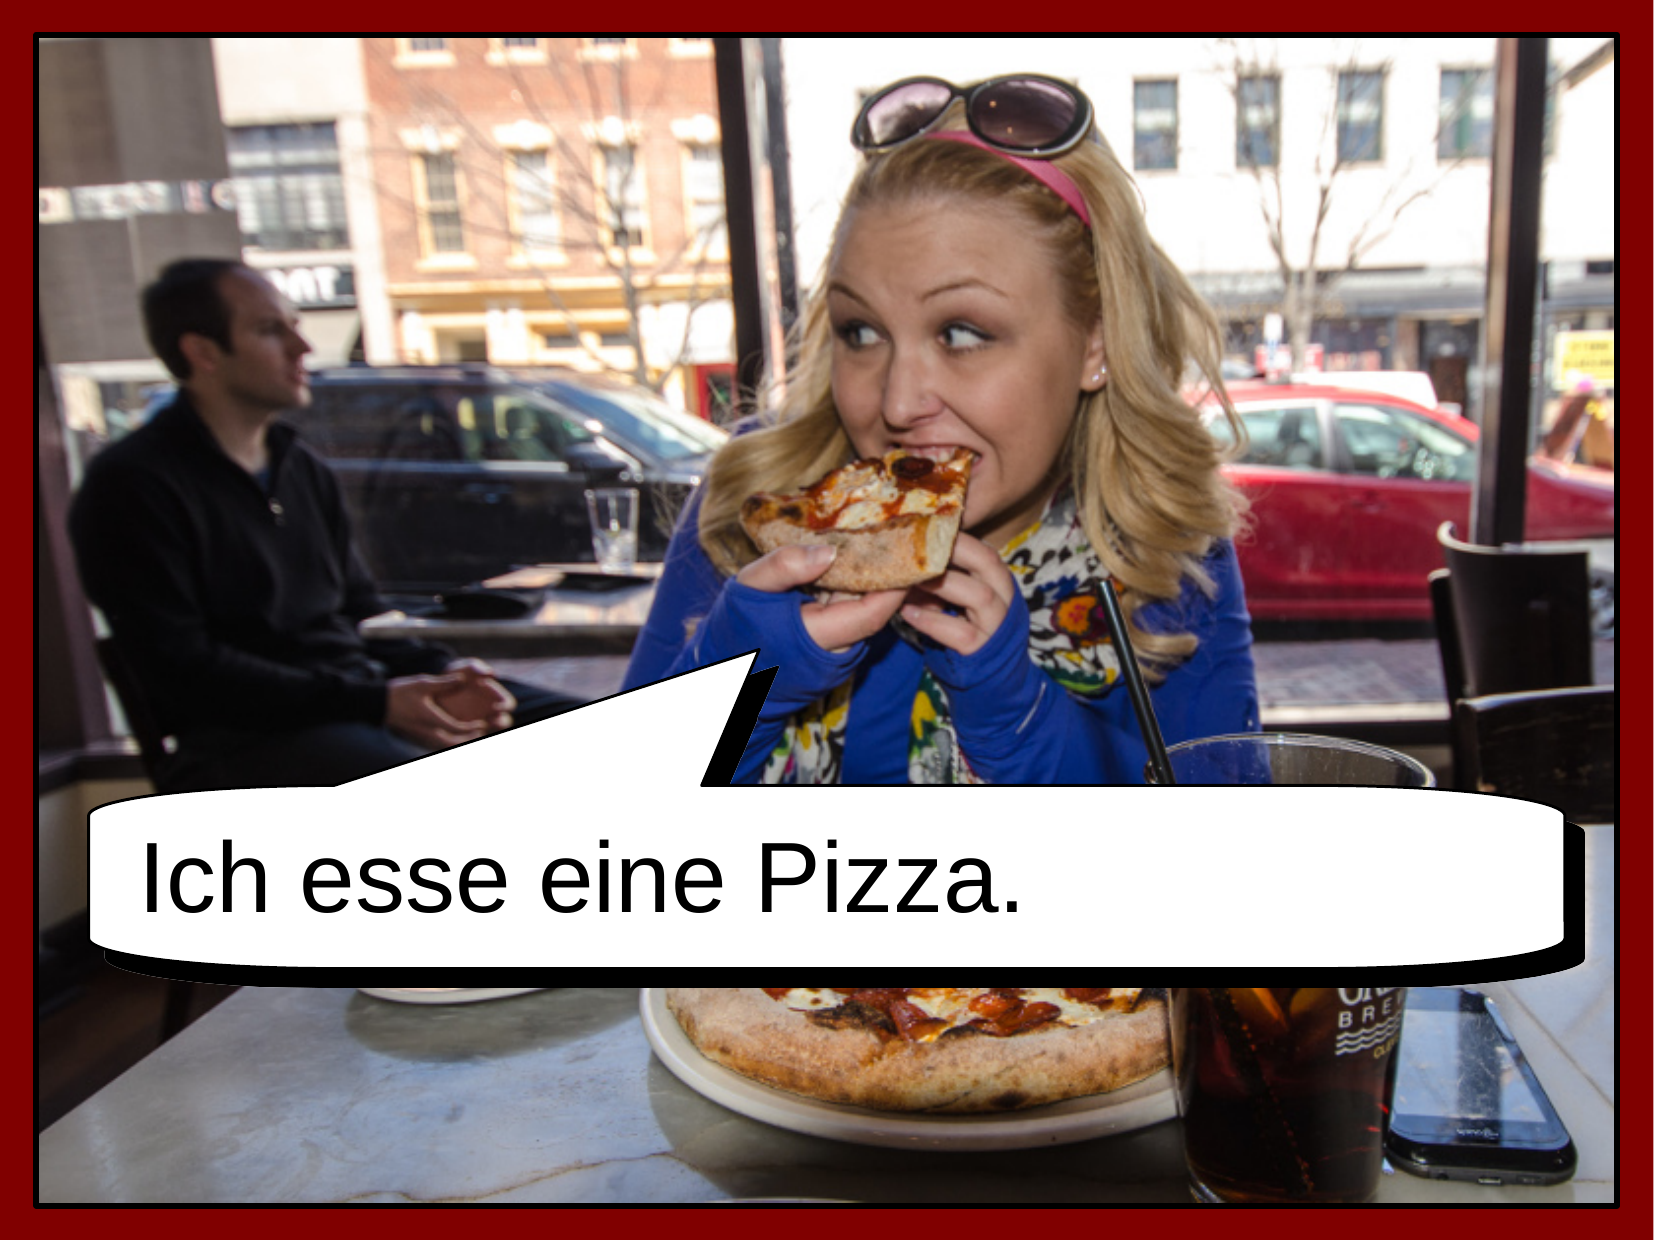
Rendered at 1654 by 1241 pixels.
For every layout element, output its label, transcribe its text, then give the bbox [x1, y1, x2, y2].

text_box [88, 649, 1565, 954]
picture [39, 37, 1615, 1203]
text_box Ich esse eine Pizza. [124, 814, 1589, 1054]
